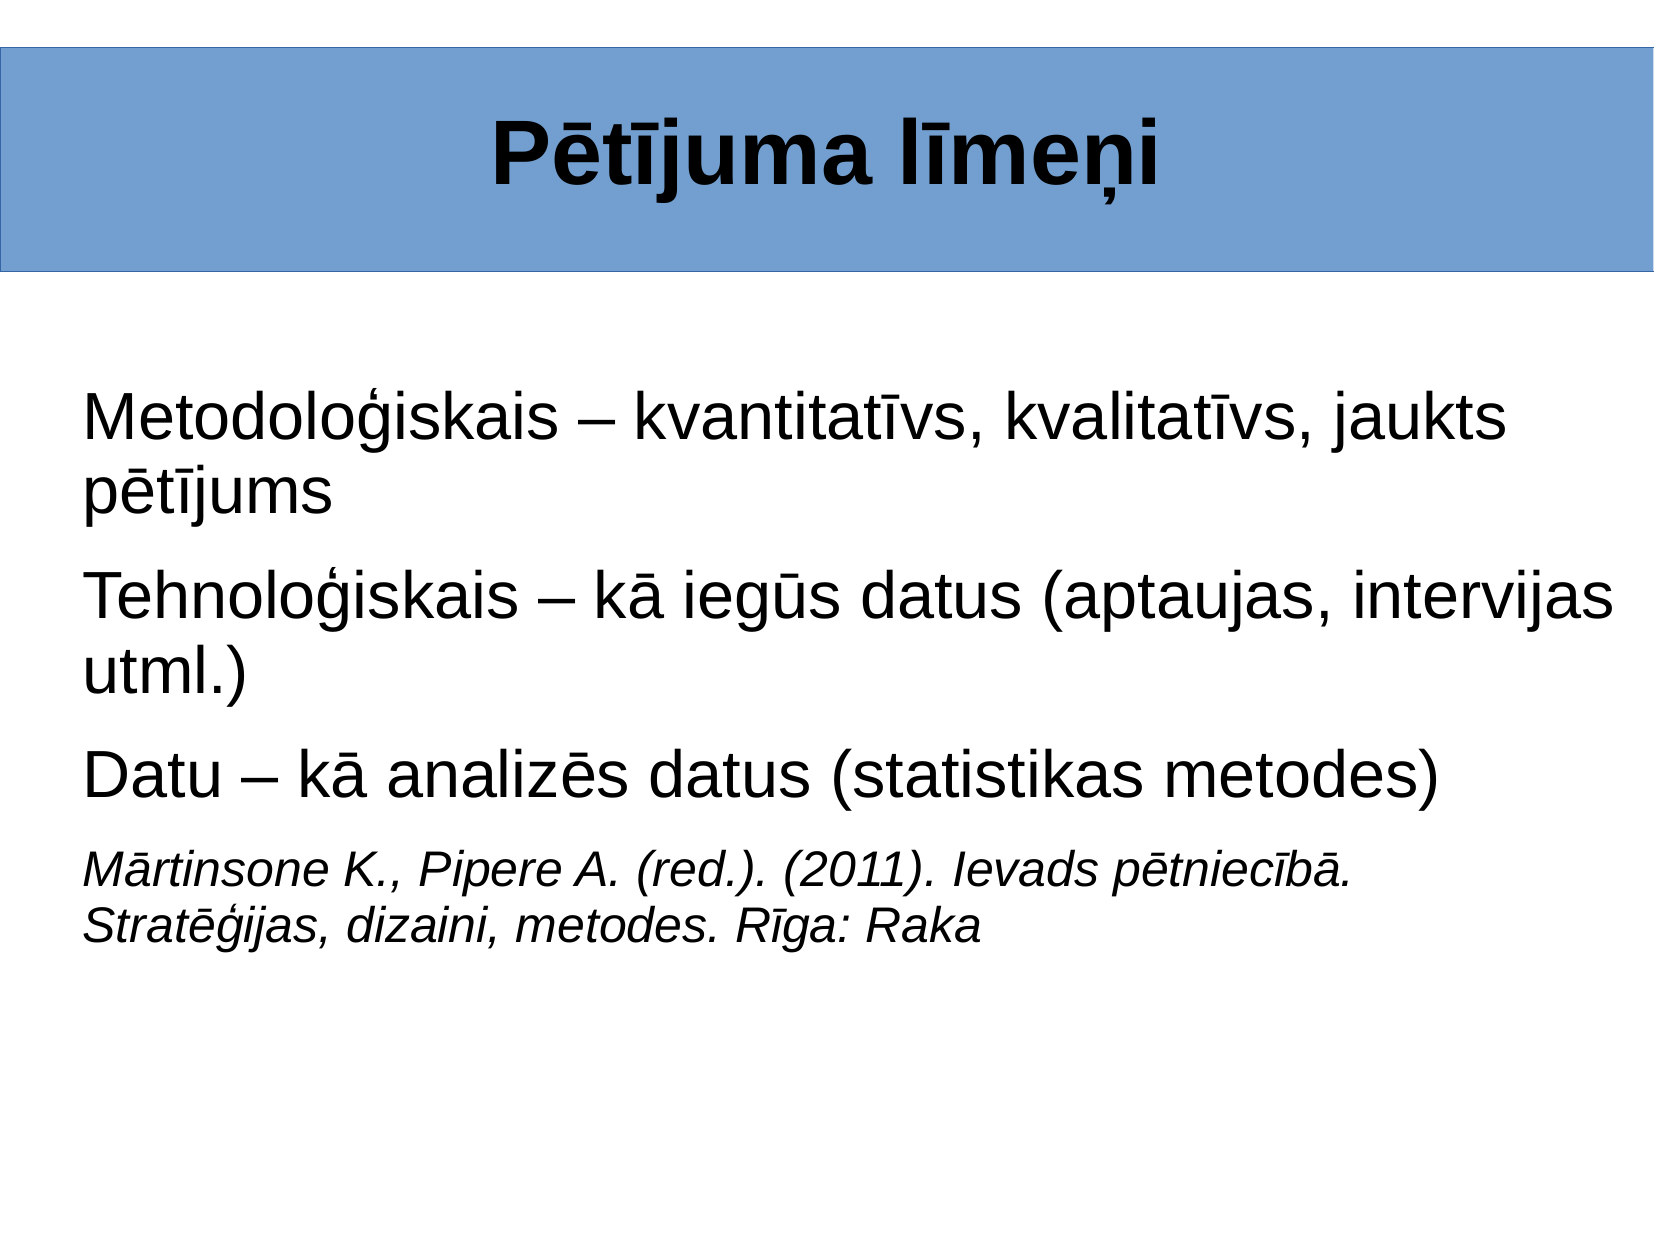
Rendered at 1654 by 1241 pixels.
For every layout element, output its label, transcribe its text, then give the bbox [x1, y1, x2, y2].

title Pētījuma līmeņi [82, 49, 1571, 257]
list Metodoloģiskais – kvantitatīvs, kvalitatīvs, jaukts pētījums Tehnoloģiskais – kā iegūs datus (aptaujas, intervijas utml.) Datu – kā analizēs datus (statistikas metodes) Mārtinsone K., Pipere A. (red.). (2011). Ievads pētniecībā. Stratēģijas, dizaini, metodes. Rīga: Raka [82, 378, 1619, 1099]
text_box [0, 47, 1654, 272]
